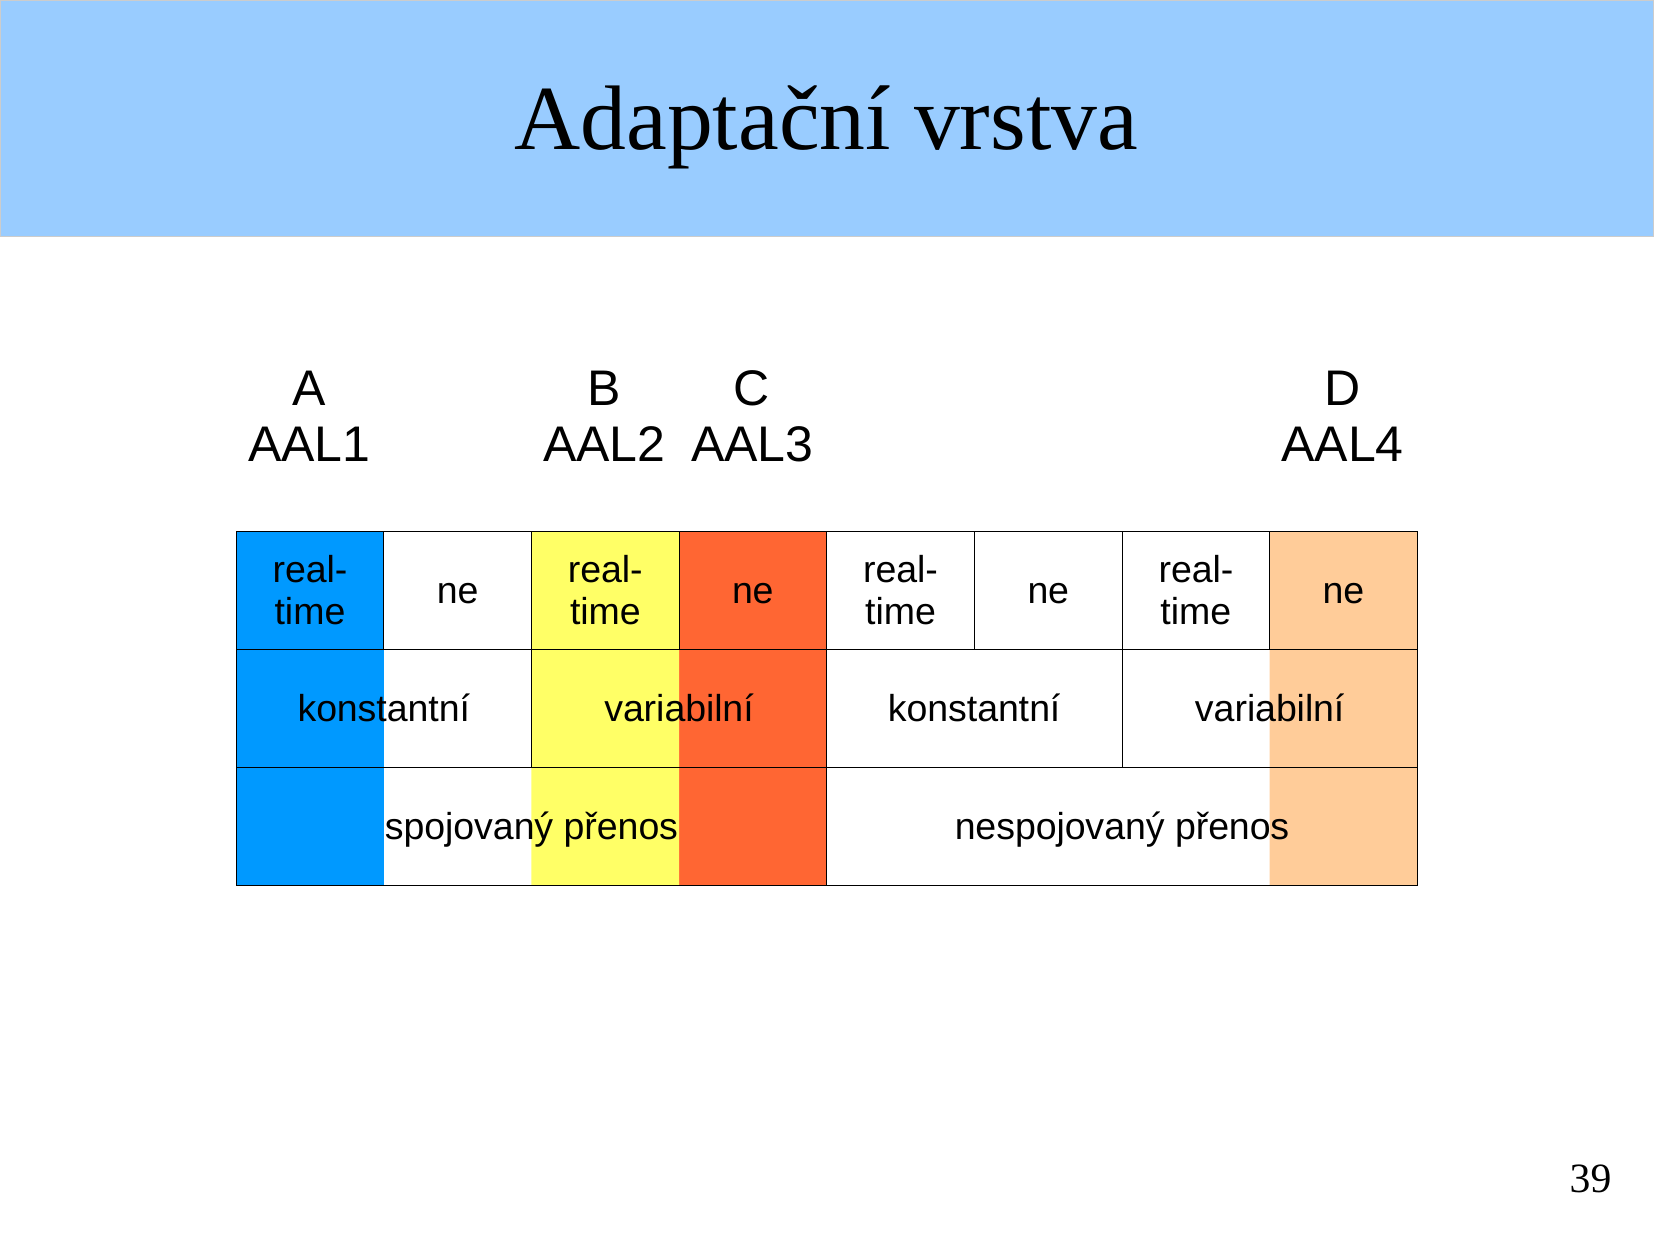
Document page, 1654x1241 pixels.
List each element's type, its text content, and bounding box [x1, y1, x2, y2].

text_box D AAL4 [1281, 360, 1382, 485]
text_box ne [680, 531, 827, 649]
text_box variabilní [1122, 649, 1418, 767]
text_box real- time [531, 531, 680, 649]
text_box A AAL1 [248, 360, 349, 485]
text_box C AAL3 [691, 360, 792, 485]
title Adaptační vrstva [0, 0, 1654, 237]
text_box ne [383, 531, 531, 650]
text_box real- time [827, 531, 974, 649]
text_box spojovaný přenos [236, 767, 826, 886]
text_box B AAL2 [543, 360, 644, 485]
text_box ne [1270, 531, 1418, 649]
text_box nespojovaný přenos [826, 767, 1418, 886]
text_box variabilní [531, 649, 826, 768]
text_box real- time [236, 531, 383, 650]
text_box konstantní [236, 650, 531, 767]
text_box konstantní [826, 649, 1122, 767]
text_box real- time [1122, 531, 1270, 649]
text_box ne [974, 531, 1122, 649]
